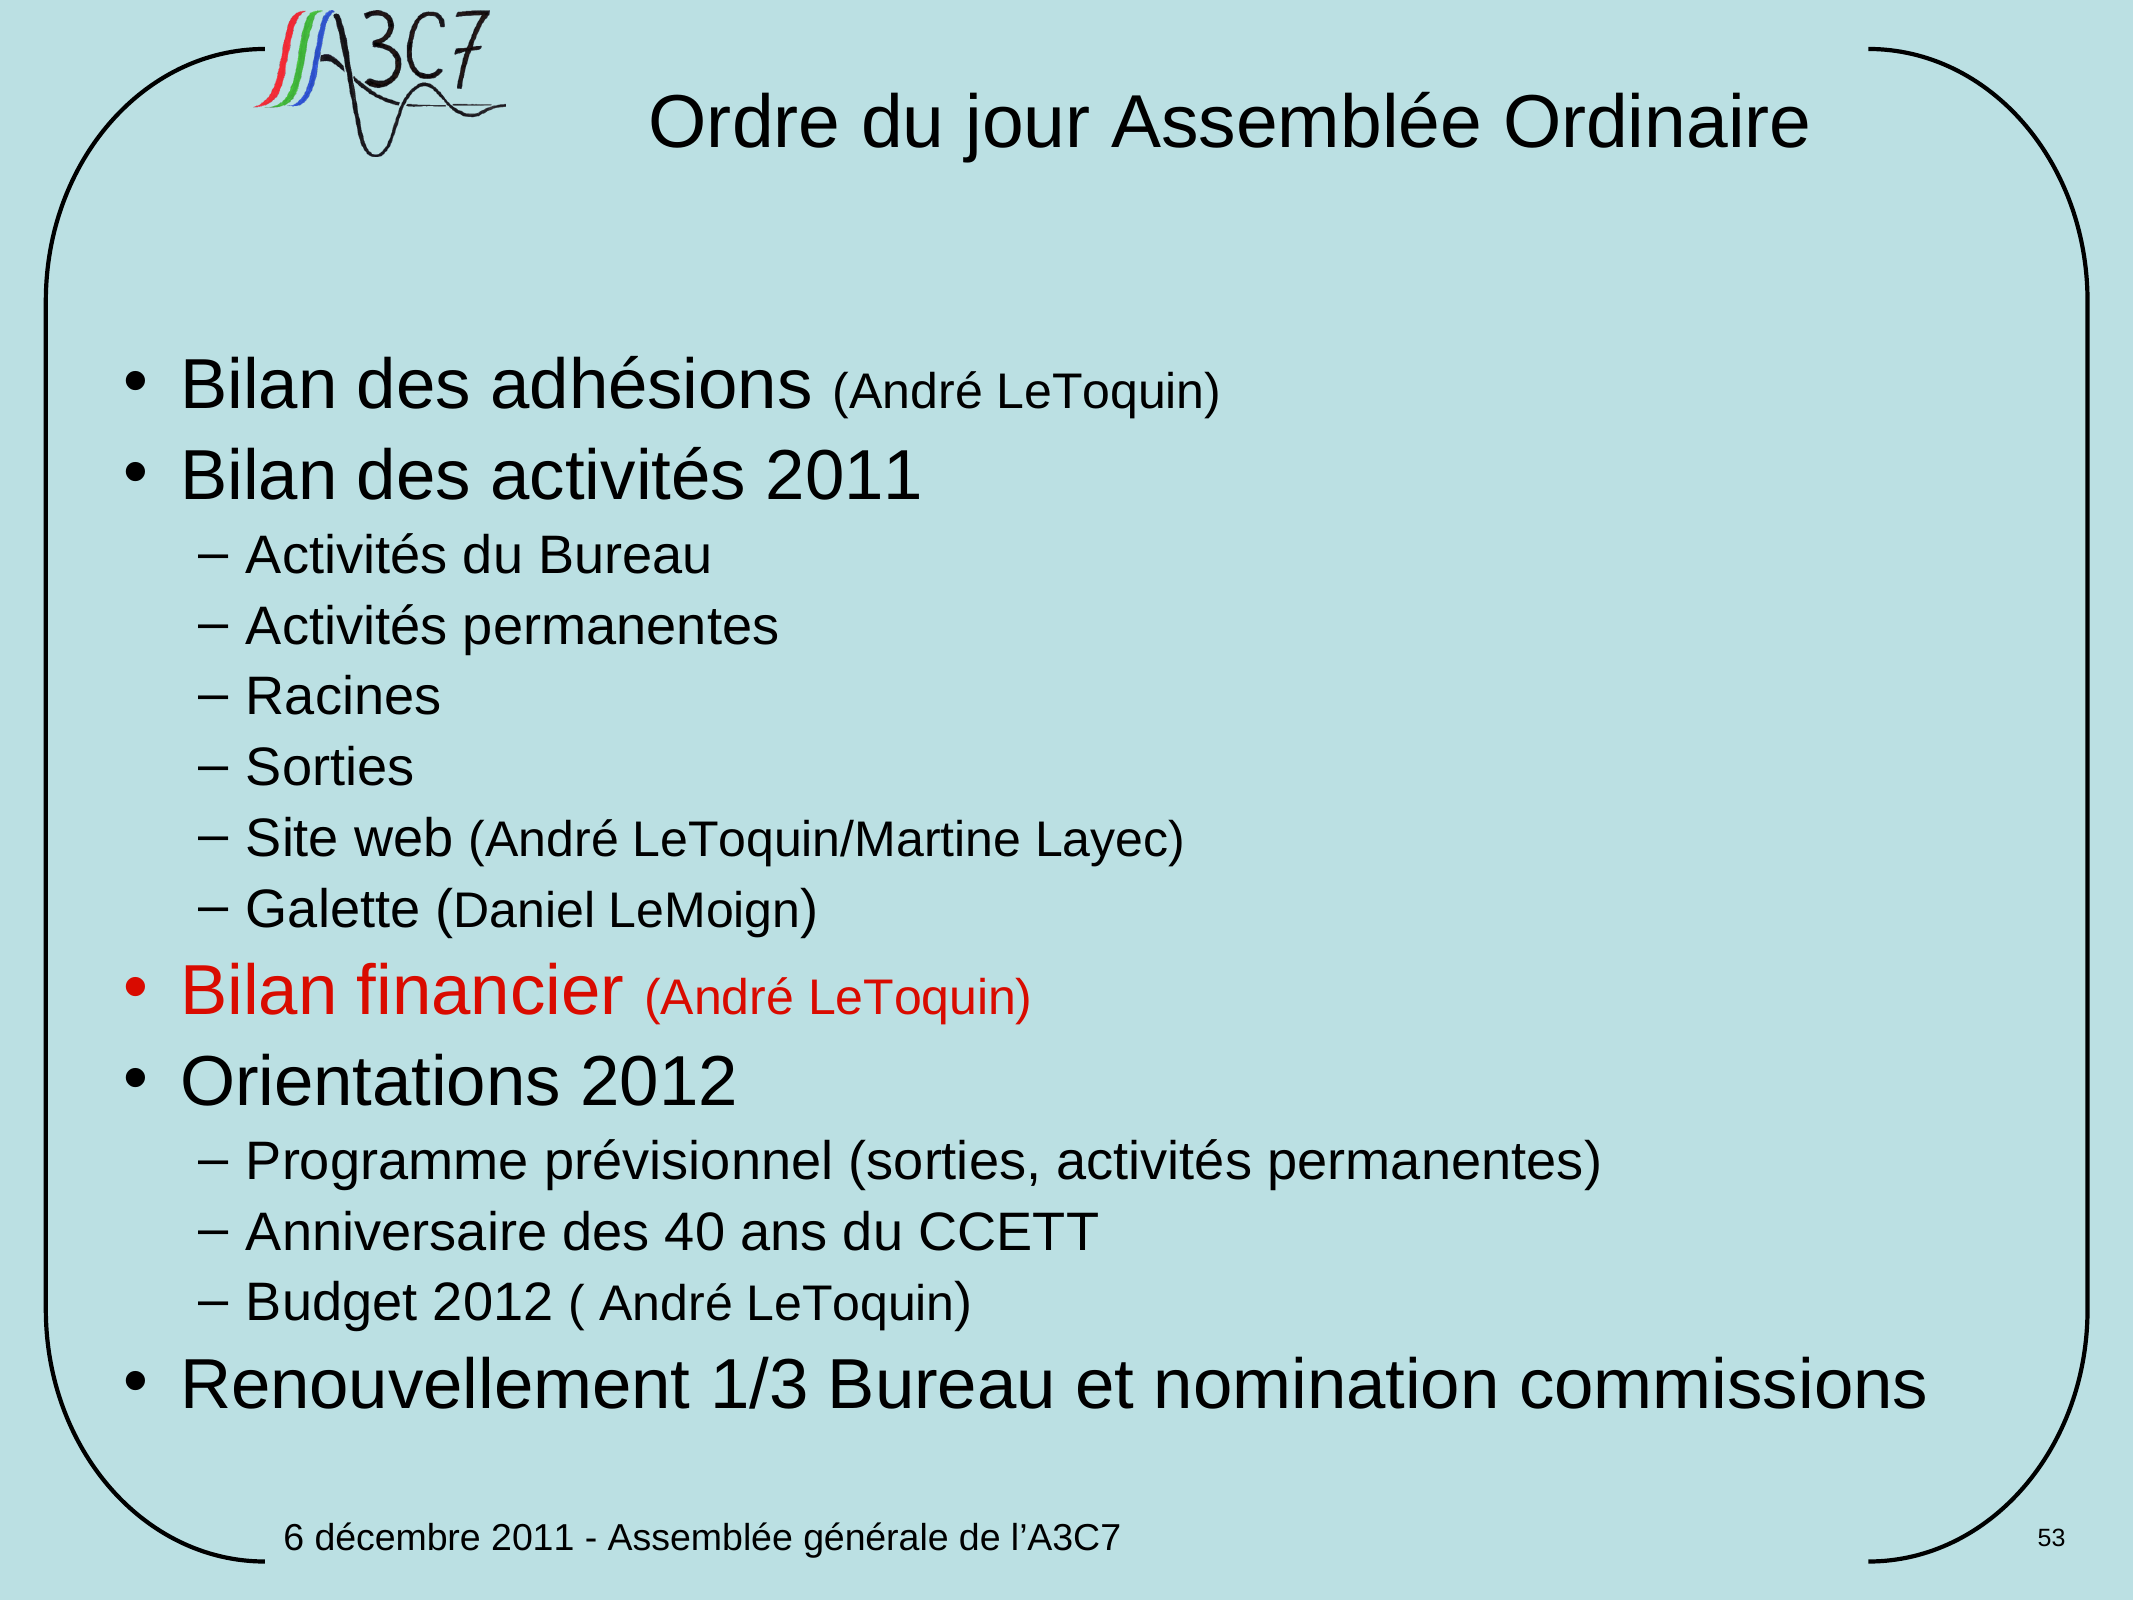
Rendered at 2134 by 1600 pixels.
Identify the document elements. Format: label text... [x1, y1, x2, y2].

text_box 6 décembre 2011 - Assemblée générale de l’A3C7 [274, 1512, 1131, 1558]
title Ordre du jour Assemblée Ordinaire [512, 64, 1959, 213]
picture [253, 10, 506, 157]
list Bilan des adhésions (André LeToquin) Bilan des activités 2011 Activités du Bureau Activités permanentes Racines Sorties Site web (André LeToquin/Martine Layec) Galette (Daniel LeMoign) Bilan financier (André LeToquin) Orientations 2012 Programme prévisionnel (sorties, activités permanentes) Anniversaire des 40 ans du CCETT Budget 2012 ( André LeToquin) Renouvellement 1/3 Bureau et nomination commissions [109, 346, 2030, 1442]
